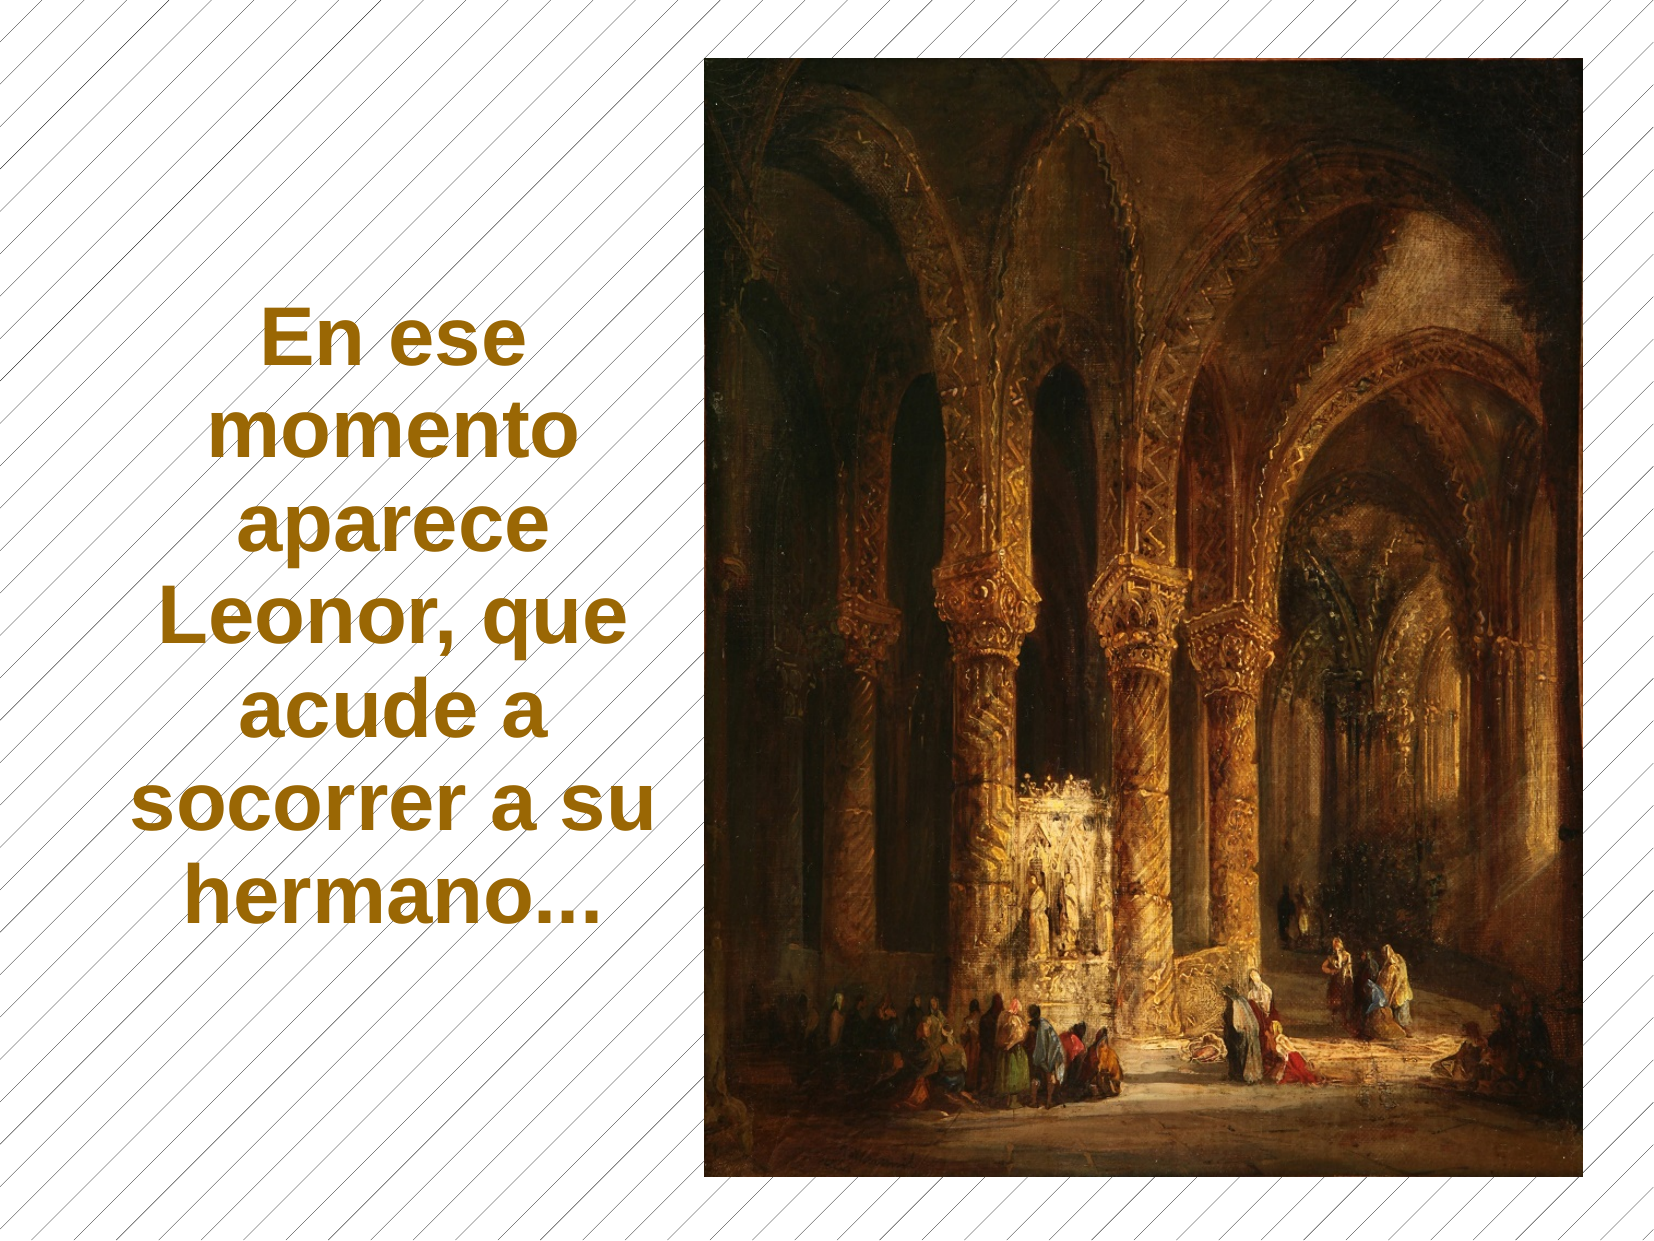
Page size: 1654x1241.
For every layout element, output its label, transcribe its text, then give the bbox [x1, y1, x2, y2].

picture [704, 58, 1583, 1177]
title En ese momento aparece Leonor, que acude a socorrer a su hermano... [82, 49, 705, 1182]
